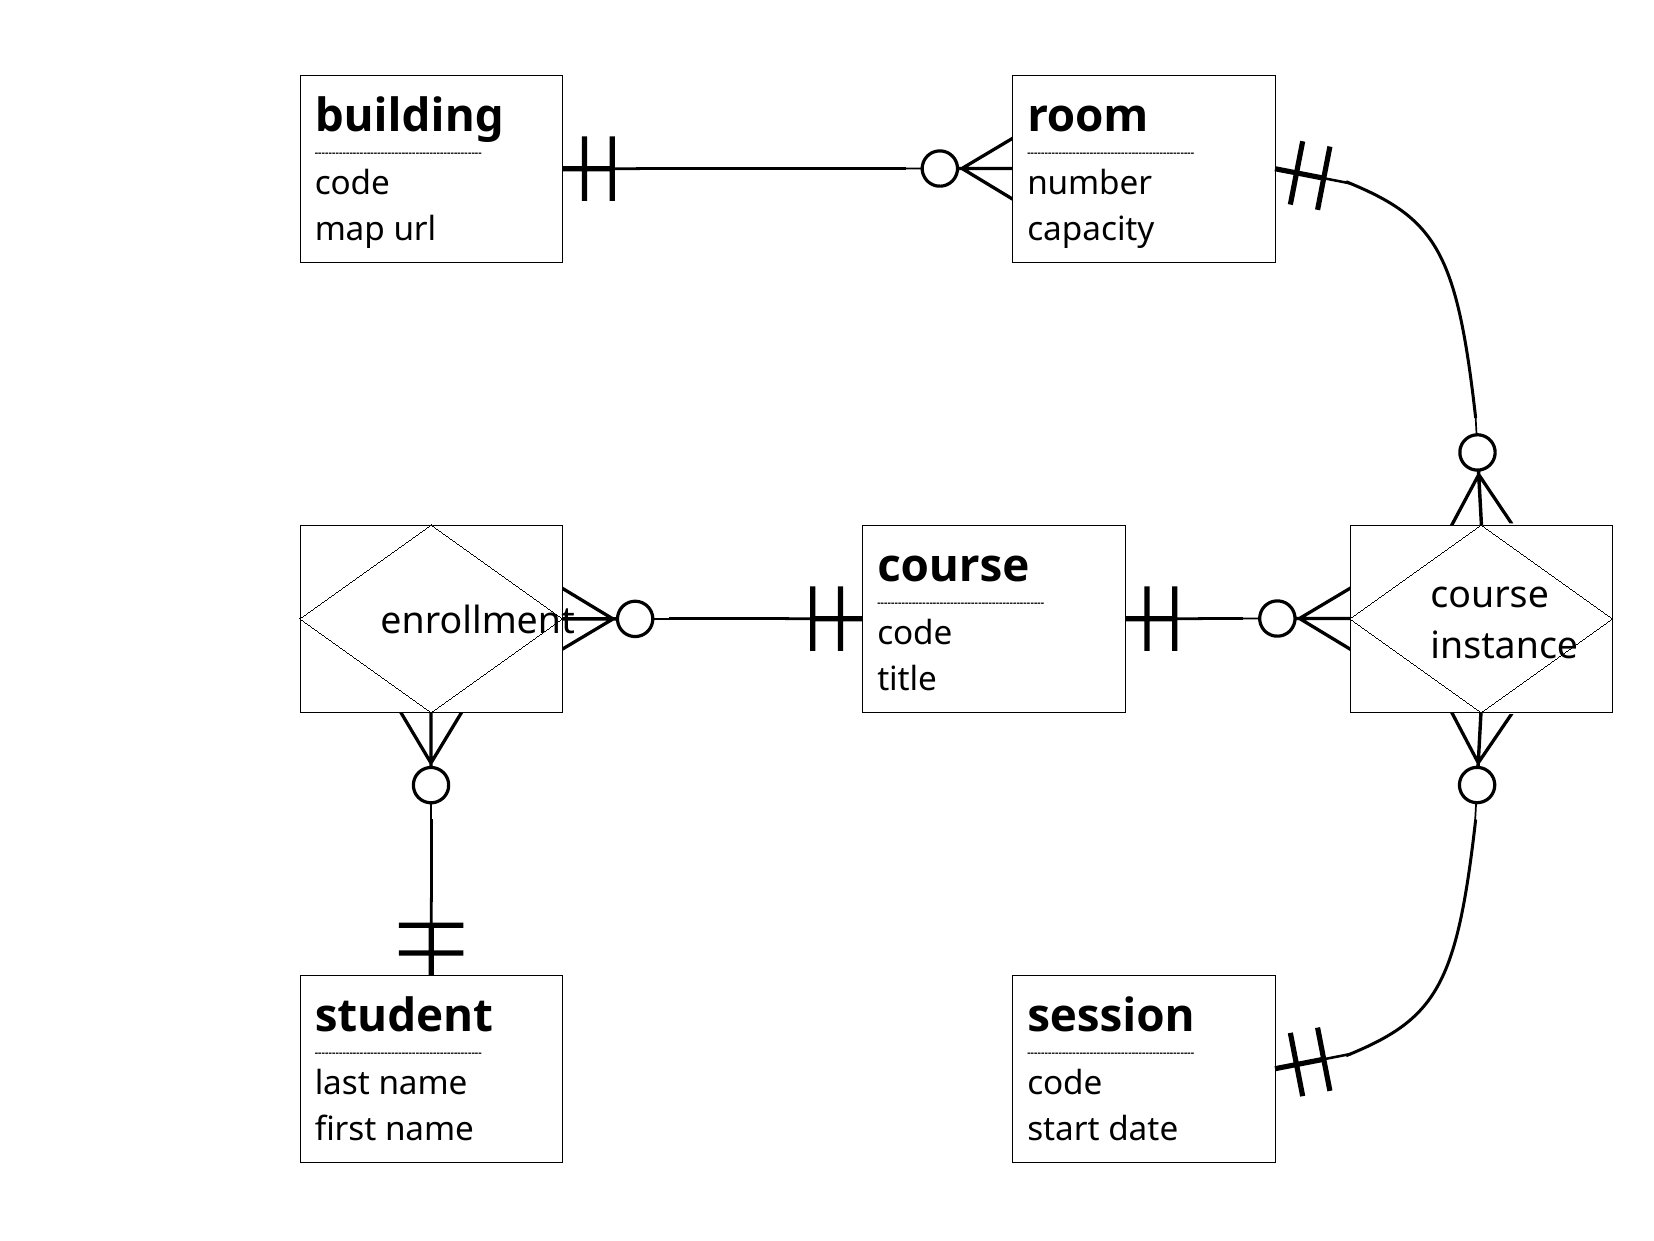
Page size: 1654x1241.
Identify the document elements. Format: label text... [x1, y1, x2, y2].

text_box course ------------------------------------------------ code title [862, 525, 1126, 713]
text_box [433, 620, 563, 713]
text_box [1350, 620, 1480, 713]
text_box room ------------------------------------------------ number capacity [1012, 75, 1276, 263]
text_box [1482, 620, 1613, 713]
text_box [300, 525, 429, 617]
text_box building ------------------------------------------------ code map url [300, 75, 563, 263]
text_box [1350, 525, 1479, 617]
text_box enrollment [299, 524, 563, 712]
text_box session ------------------------------------------------ code start date [1012, 975, 1276, 1163]
text_box course instance [1349, 524, 1613, 713]
text_box [300, 620, 429, 713]
text_box [1483, 525, 1613, 618]
text_box student ------------------------------------------------ last name first name [300, 975, 563, 1163]
text_box [433, 525, 563, 618]
